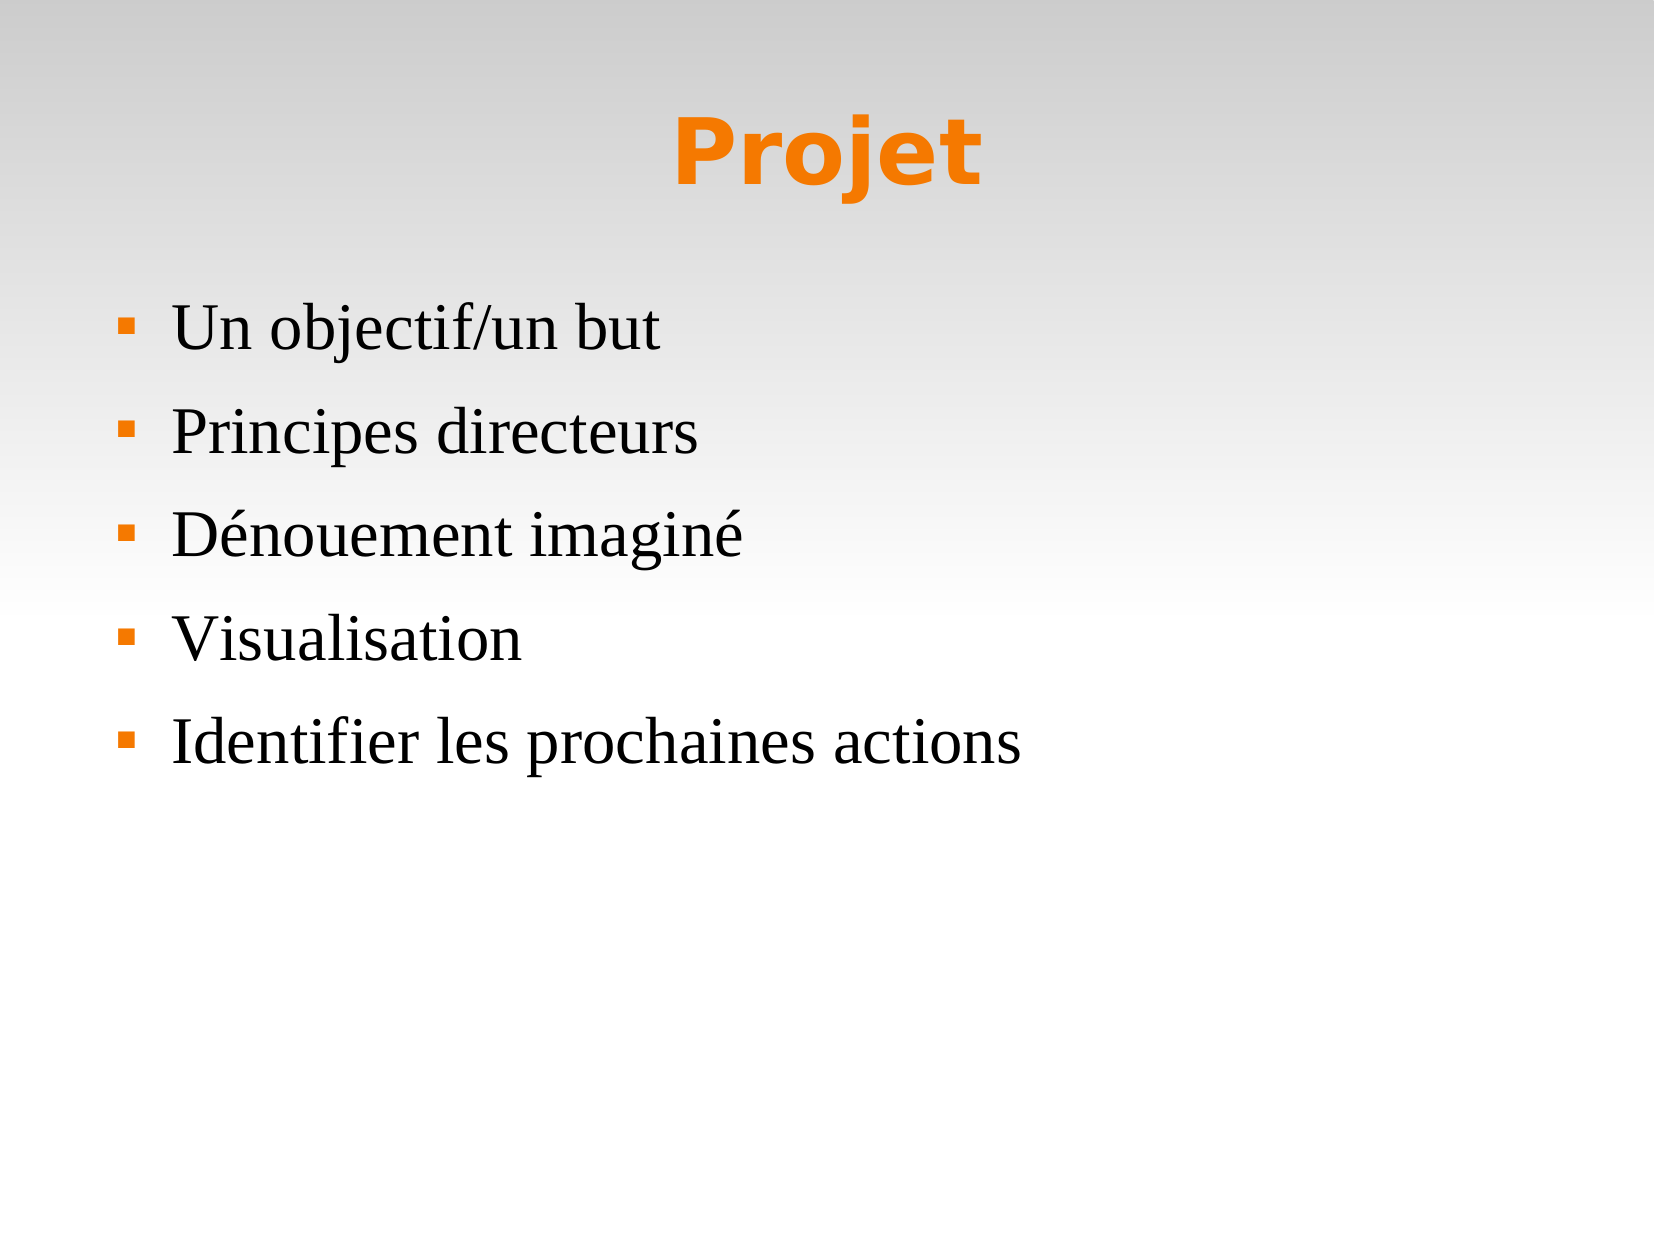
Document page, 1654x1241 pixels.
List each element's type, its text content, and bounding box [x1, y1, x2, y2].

list Un objectif/un but Principes directeurs Dénouement imaginé Visualisation Identifier les prochaines actions [82, 290, 1571, 1109]
title Projet [82, 49, 1571, 257]
